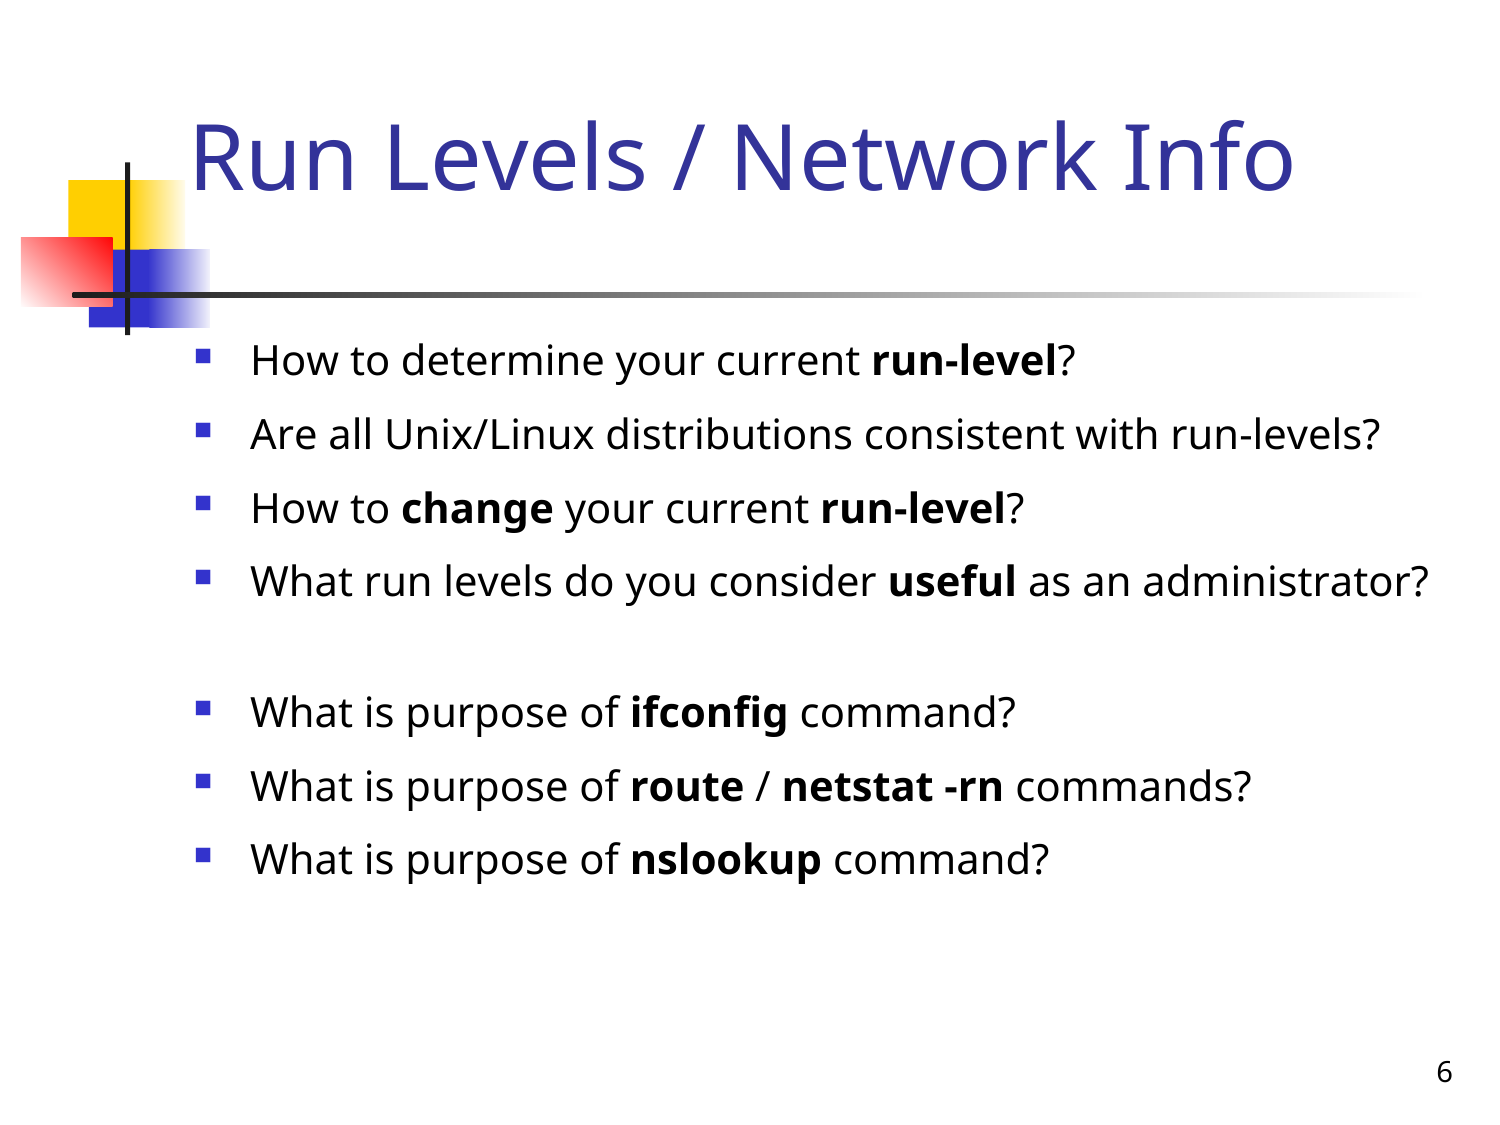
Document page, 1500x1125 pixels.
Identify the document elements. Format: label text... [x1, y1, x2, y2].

list How to determine your current run-level? Are all Unix/Linux distributions consistent with run-levels? How to change your current run-level? What run levels do you consider useful as an administrator? What is purpose of ifconfig command? What is purpose of route / netstat -rn commands? What is purpose of nslookup command? [193, 331, 1469, 1059]
title Run Levels / Network Info [188, 42, 1468, 268]
